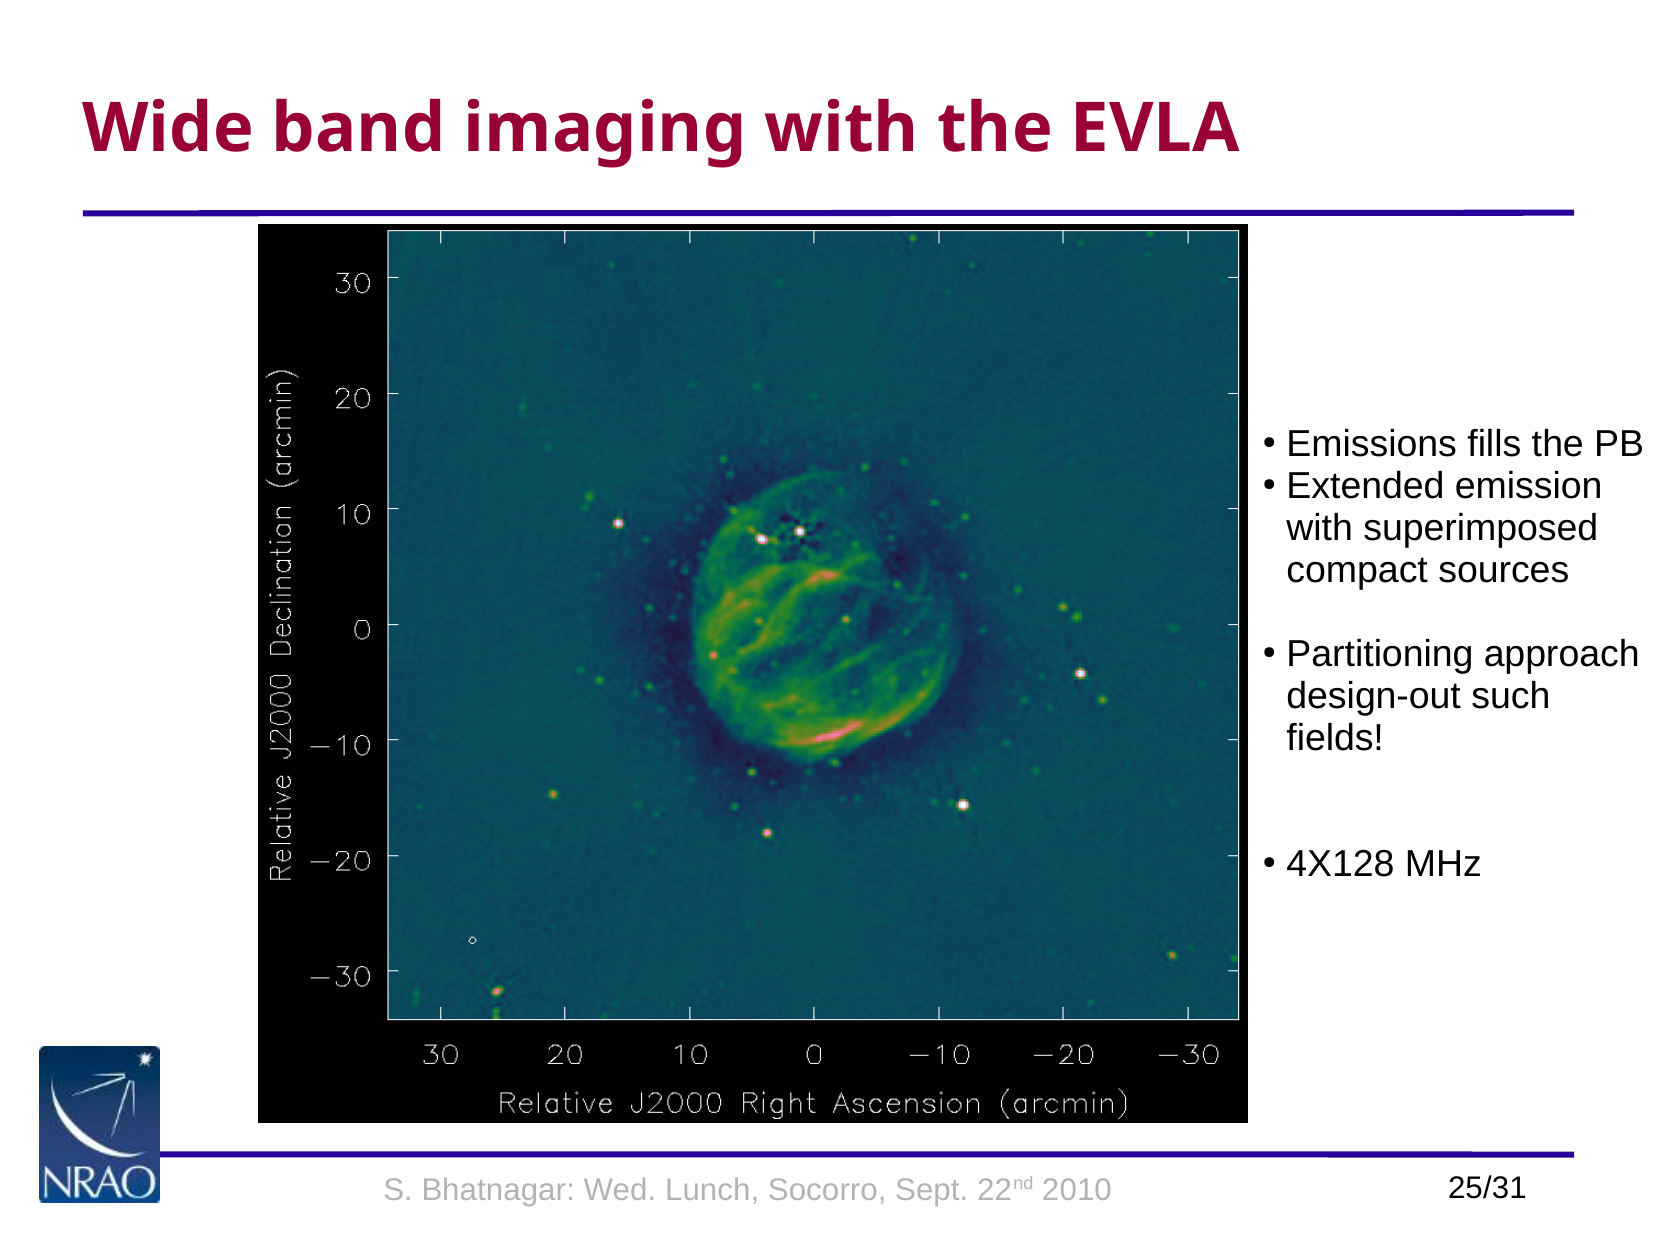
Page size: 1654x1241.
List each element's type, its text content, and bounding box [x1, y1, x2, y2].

picture [0, 0, 1654, 1241]
text_box Emissions fills the PB Extended emission with superimposed compact sources Partitioning approach design-out such fields! 4X128 MHz [1248, 415, 1653, 916]
title Wide band imaging with the EVLA [82, 49, 1571, 202]
